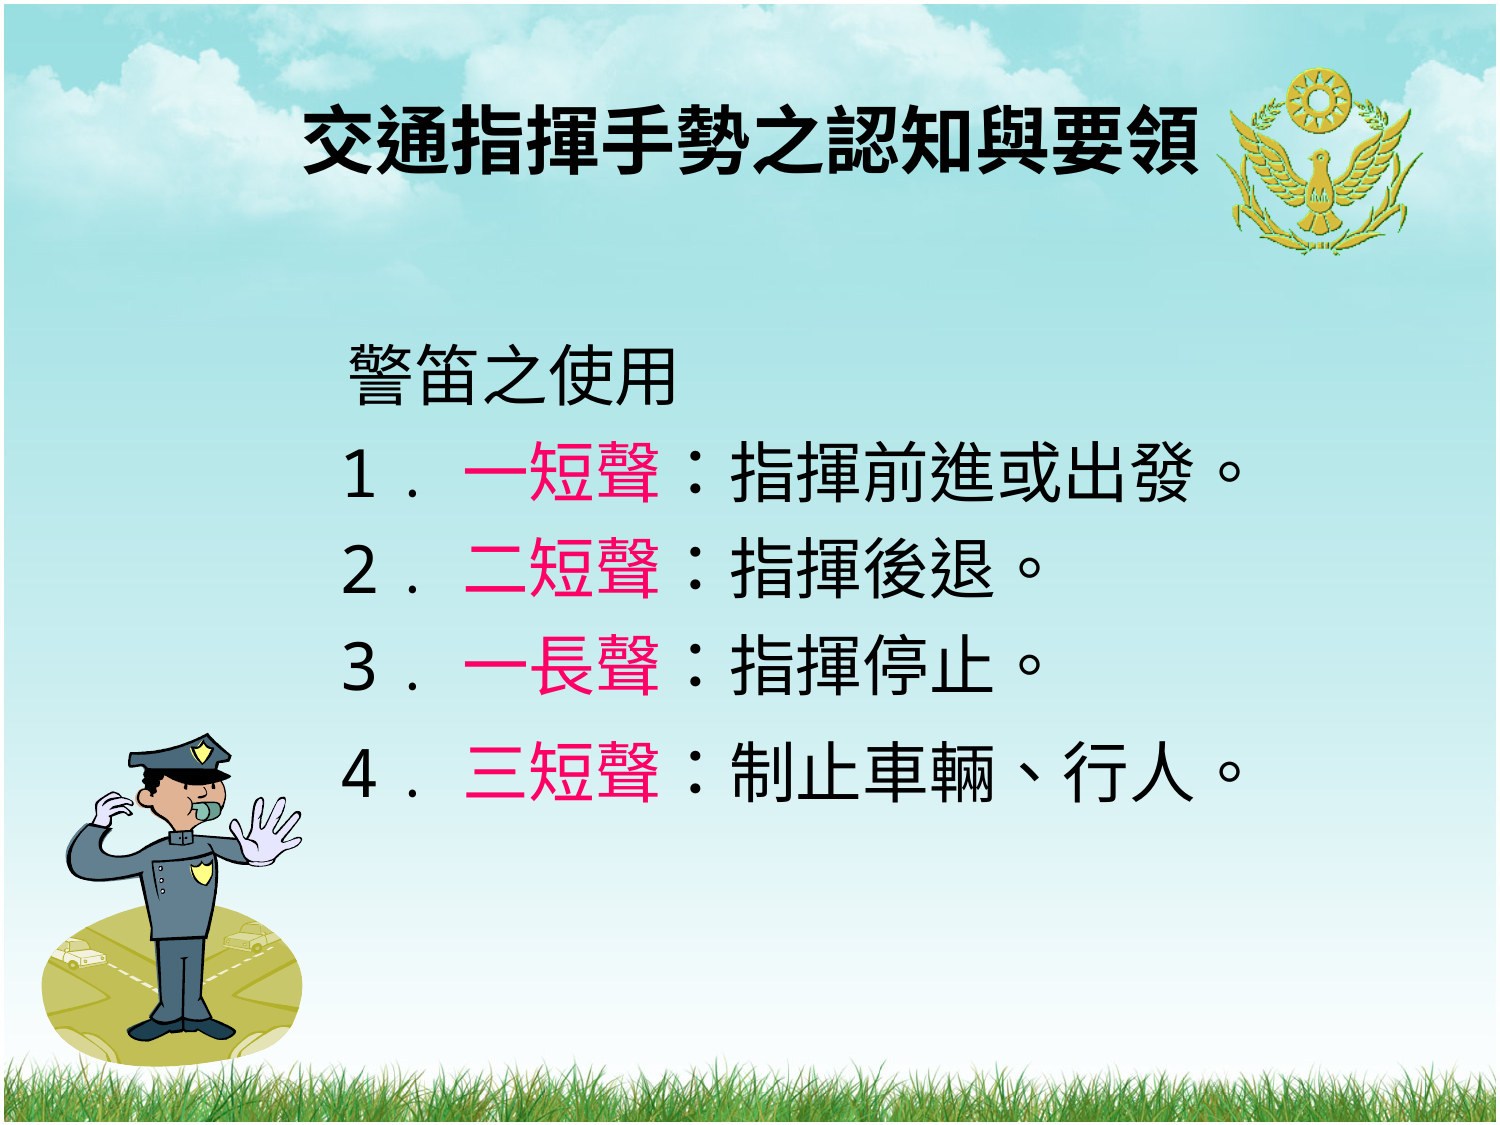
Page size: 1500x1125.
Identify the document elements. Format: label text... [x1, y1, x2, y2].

picture [0, 0, 1500, 1125]
title 交通指揮手勢之認知與要領 [75, 45, 1426, 233]
list 警笛之使用 1﹒一短聲：指揮前進或出發。 2﹒二短聲：指揮後退。 3﹒一長聲：指揮停止。 4﹒三短聲：制止車輛、行人。 [157, 326, 1410, 943]
